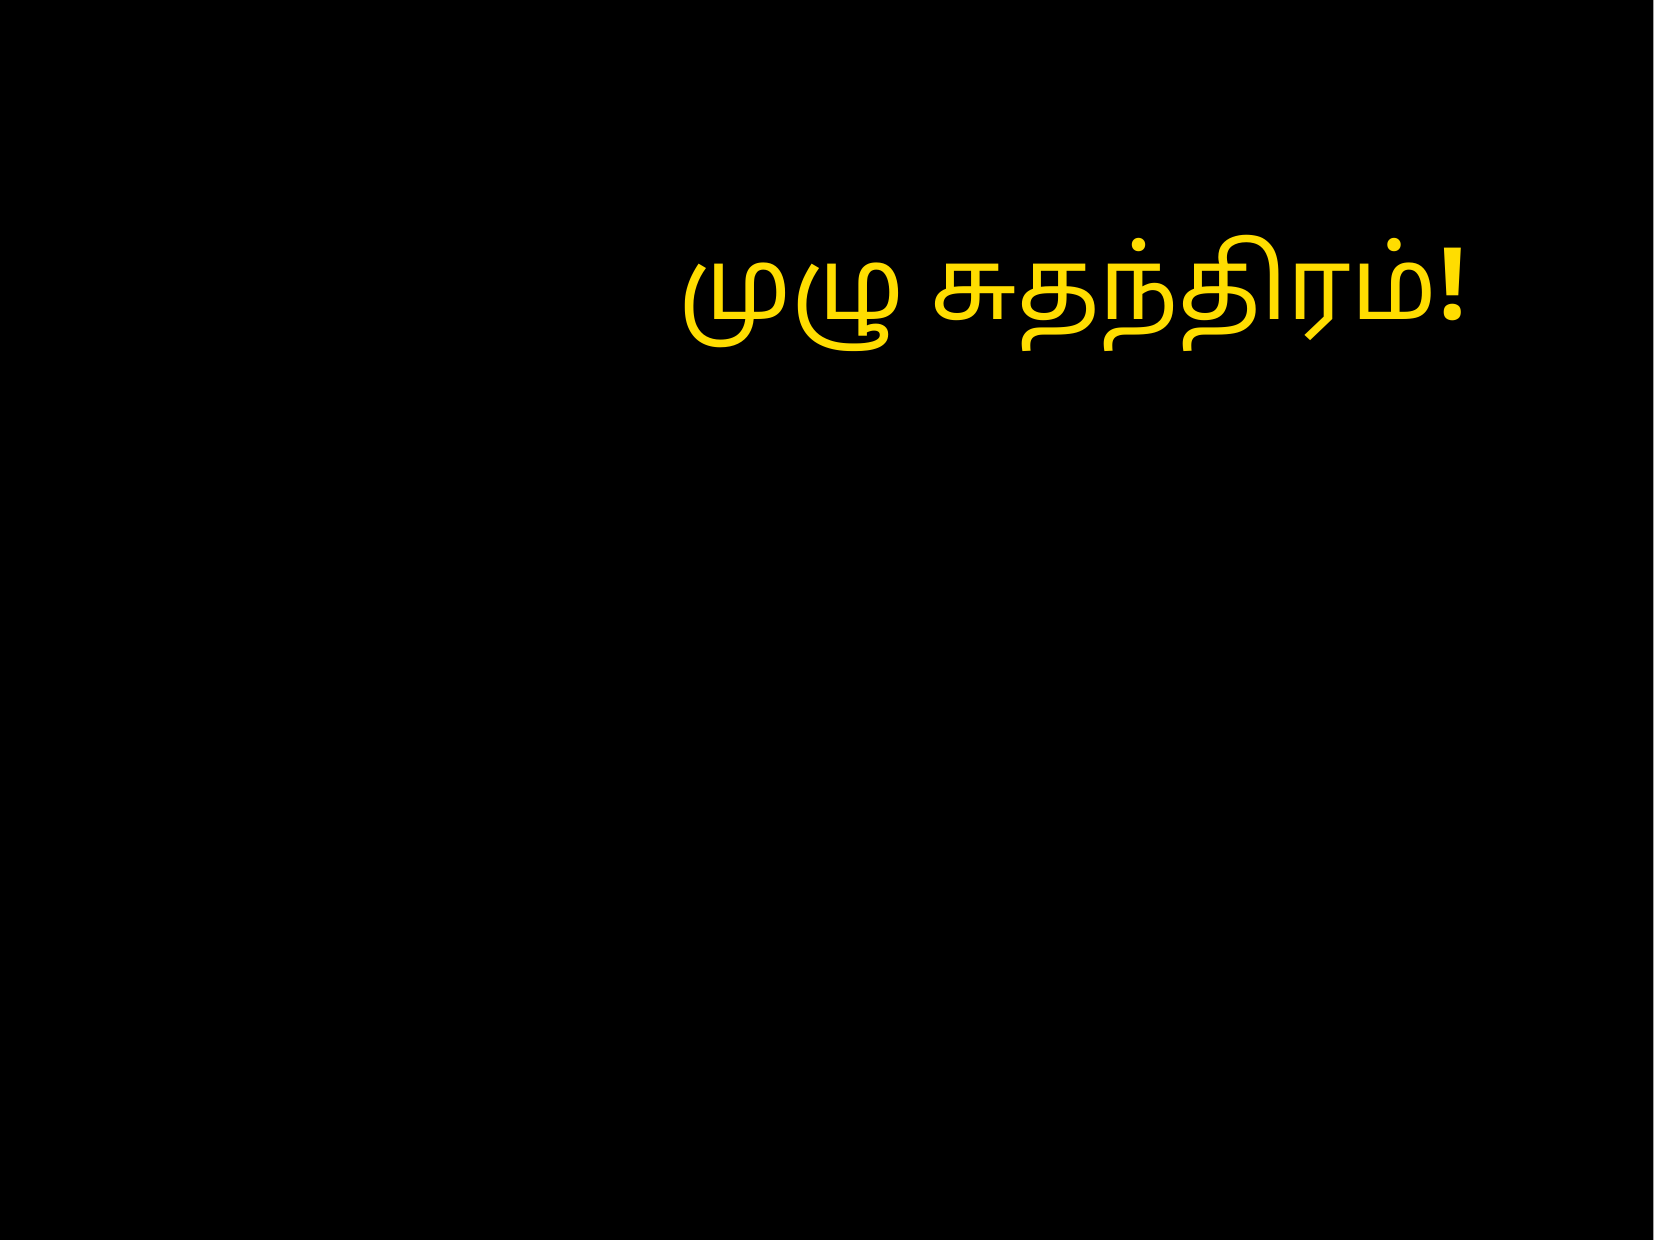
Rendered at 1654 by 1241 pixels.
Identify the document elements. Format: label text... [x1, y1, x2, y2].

text_box முழு சுதந்திரம்! [637, 225, 1483, 396]
